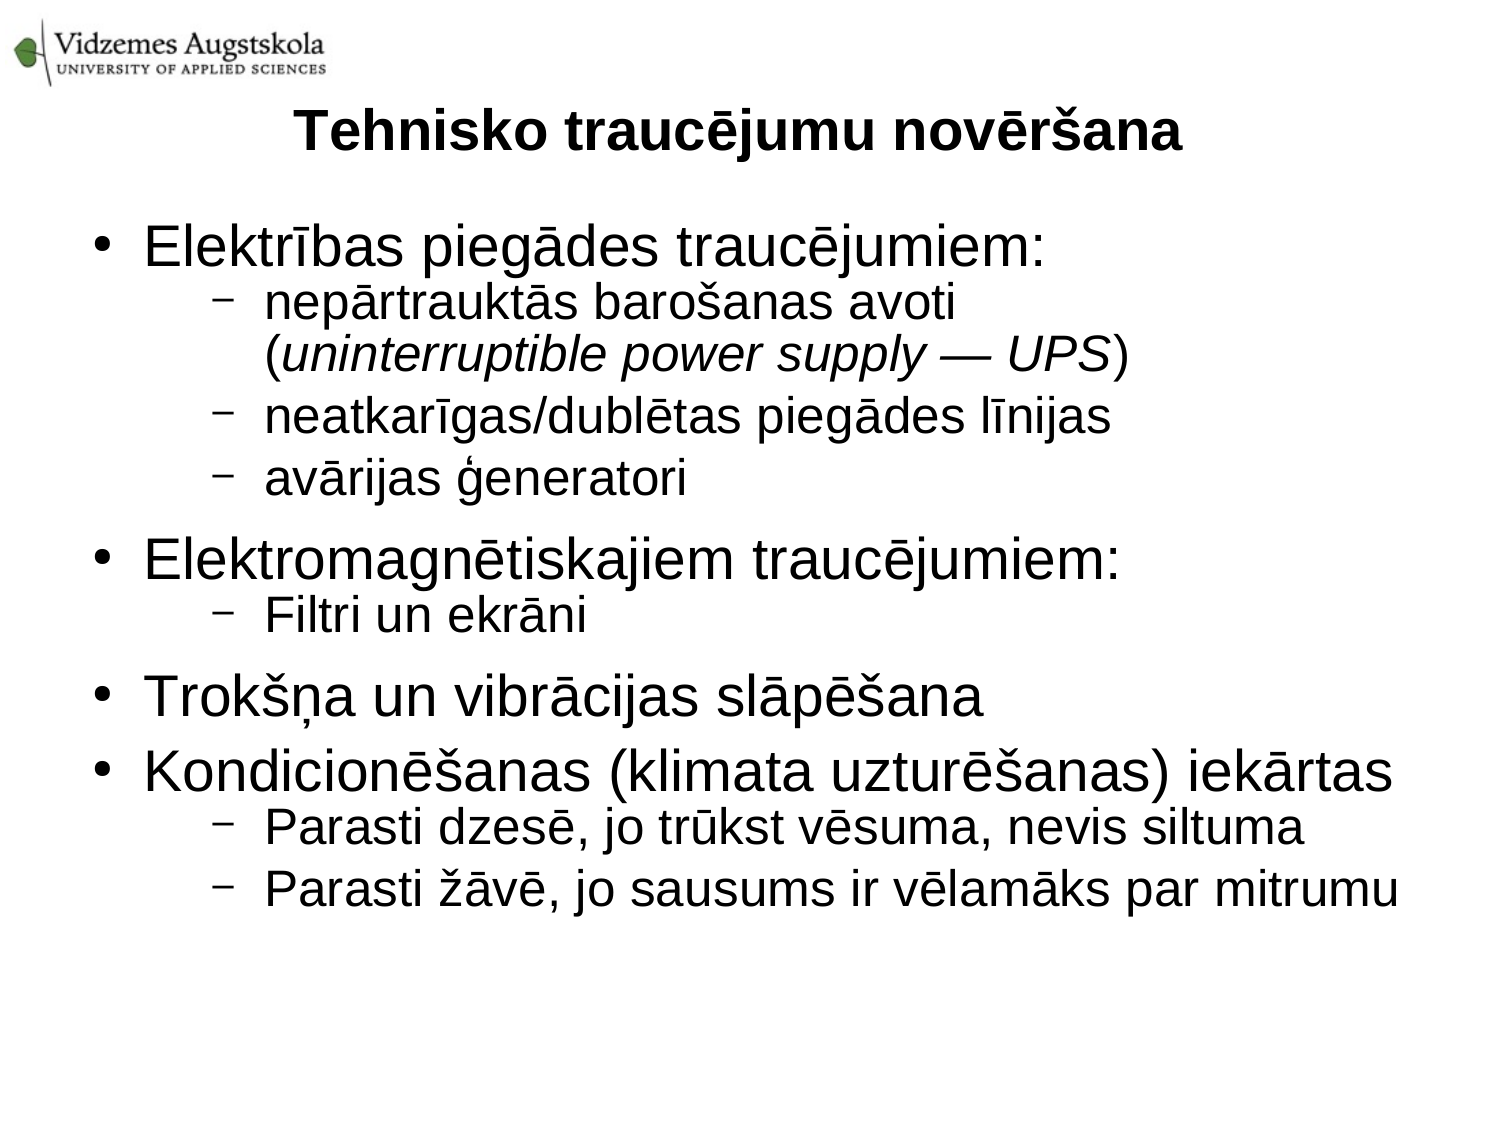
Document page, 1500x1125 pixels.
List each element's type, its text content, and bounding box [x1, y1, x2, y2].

list Elektrības piegādes traucējumiem: nepārtrauktās barošanas avoti (uninterruptible power supply — UPS) neatkarīgas/dublētas piegādes līnijas avārijas ģeneratori Elektromagnētiskajiem traucējumiem: Filtri un ekrāni Trokšņa un vibrācijas slāpēšana Kondicionēšanas (klimata uzturēšanas) iekārtas Parasti dzesē, jo trūkst vēsuma, nevis siltuma Parasti žāvē, jo sausums ir vēlamāks par mitrumu [74, 214, 1424, 1004]
title Tehnisko traucējumu novēršana [85, 99, 1372, 165]
picture [5, 2, 334, 102]
